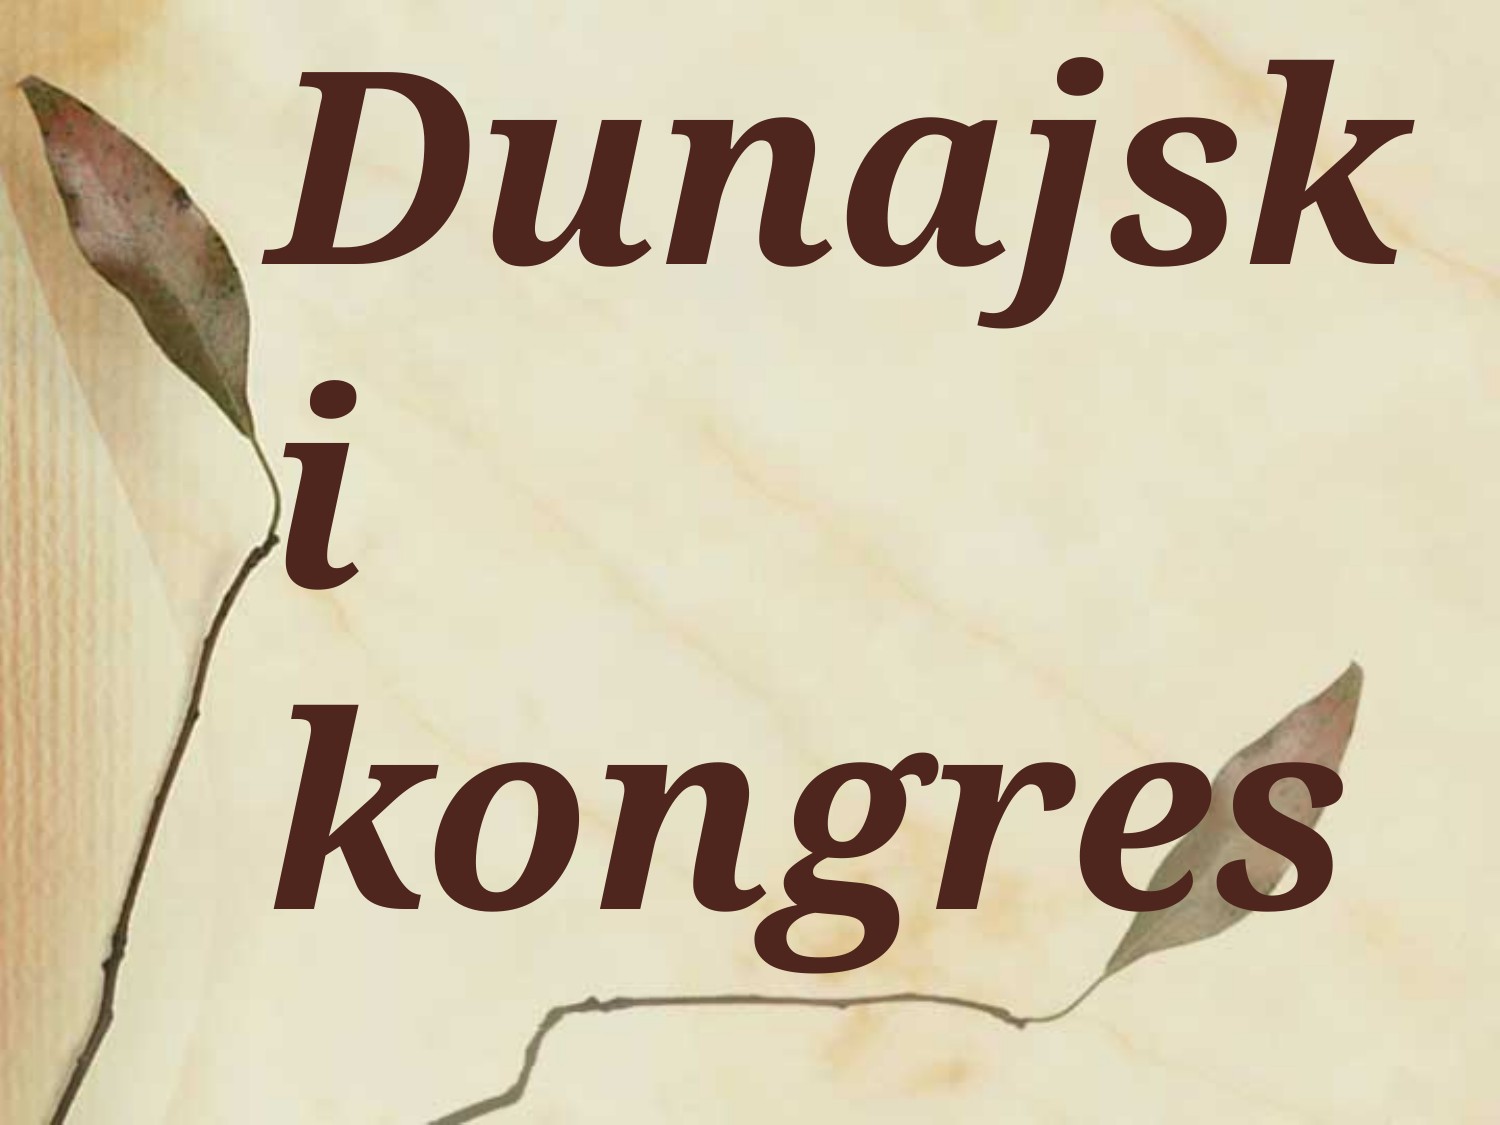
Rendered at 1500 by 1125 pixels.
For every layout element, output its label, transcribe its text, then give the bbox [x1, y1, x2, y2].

title Dunajski kongres [253, 31, 1483, 929]
picture [0, 0, 1500, 1125]
